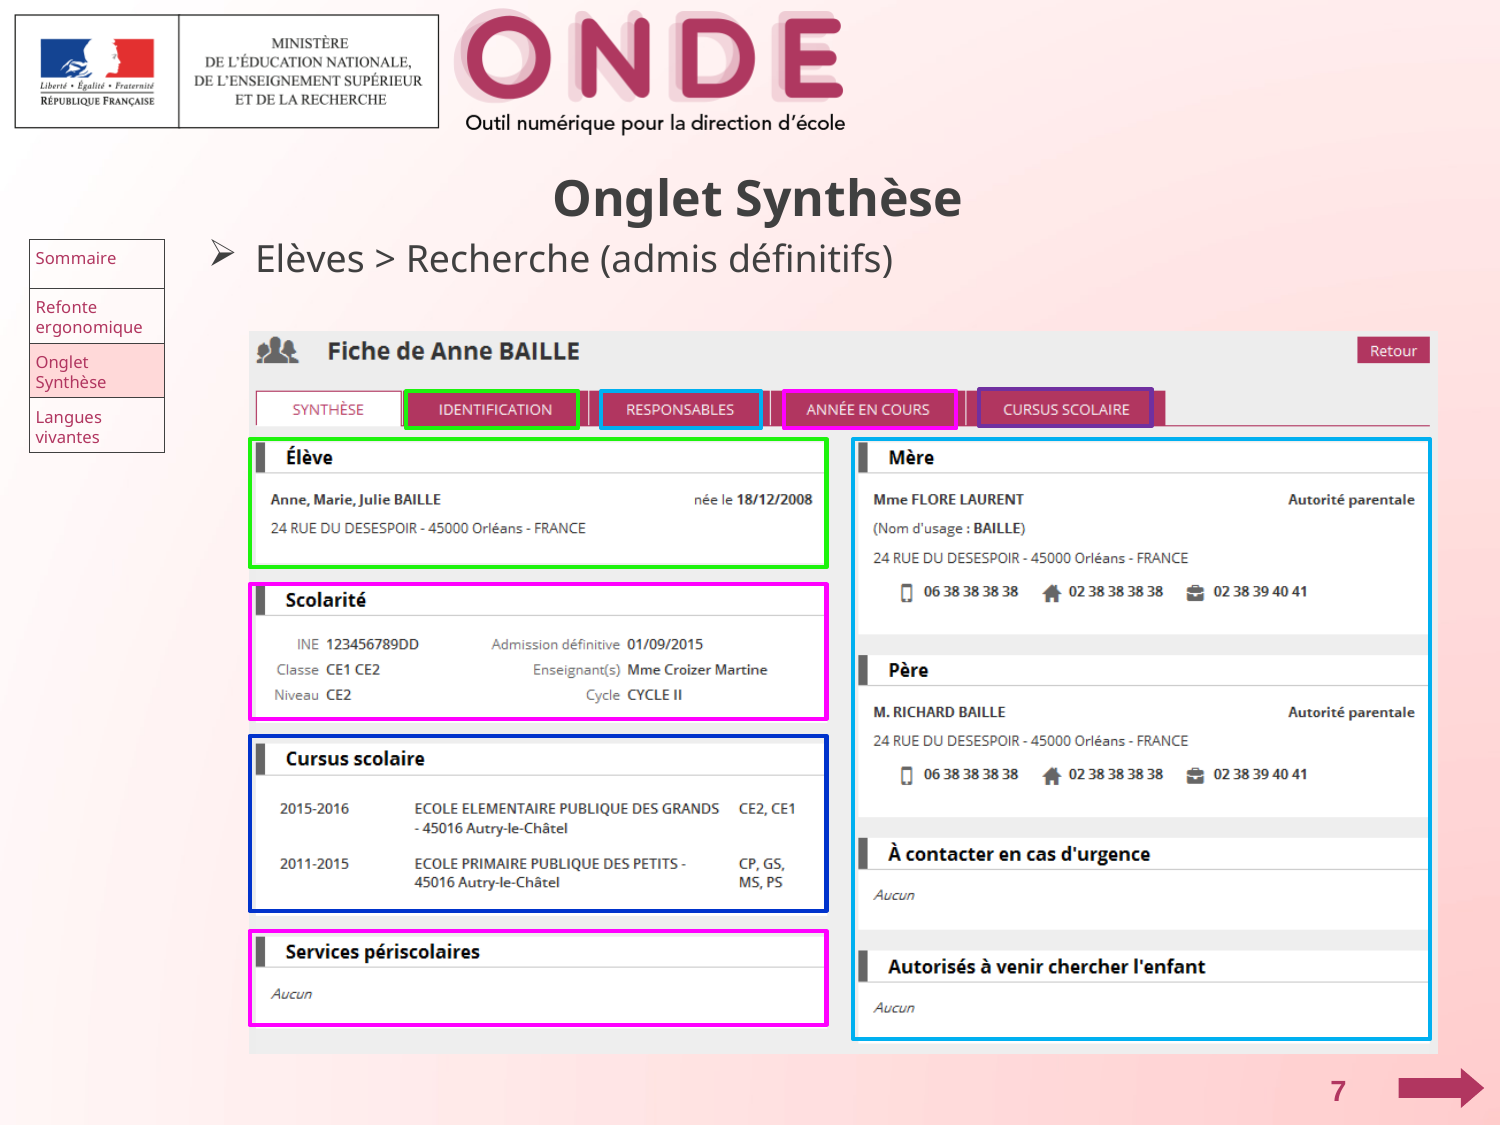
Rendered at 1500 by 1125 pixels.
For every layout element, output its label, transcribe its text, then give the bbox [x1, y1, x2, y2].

text_box Elèves > Recherche (admis définitifs) [193, 227, 1239, 301]
table_cell Onglet Synthèse [30, 344, 164, 397]
table_cell Langues vivantes [30, 398, 164, 452]
text_box [1399, 1070, 1483, 1106]
text_box <numéro> [1257, 1064, 1420, 1117]
table_header Sommaire [30, 240, 164, 288]
text_box Onglet Synthèse [82, 154, 1433, 238]
picture [0, 0, 1500, 1125]
table_cell Refonte ergonomique [30, 289, 164, 343]
